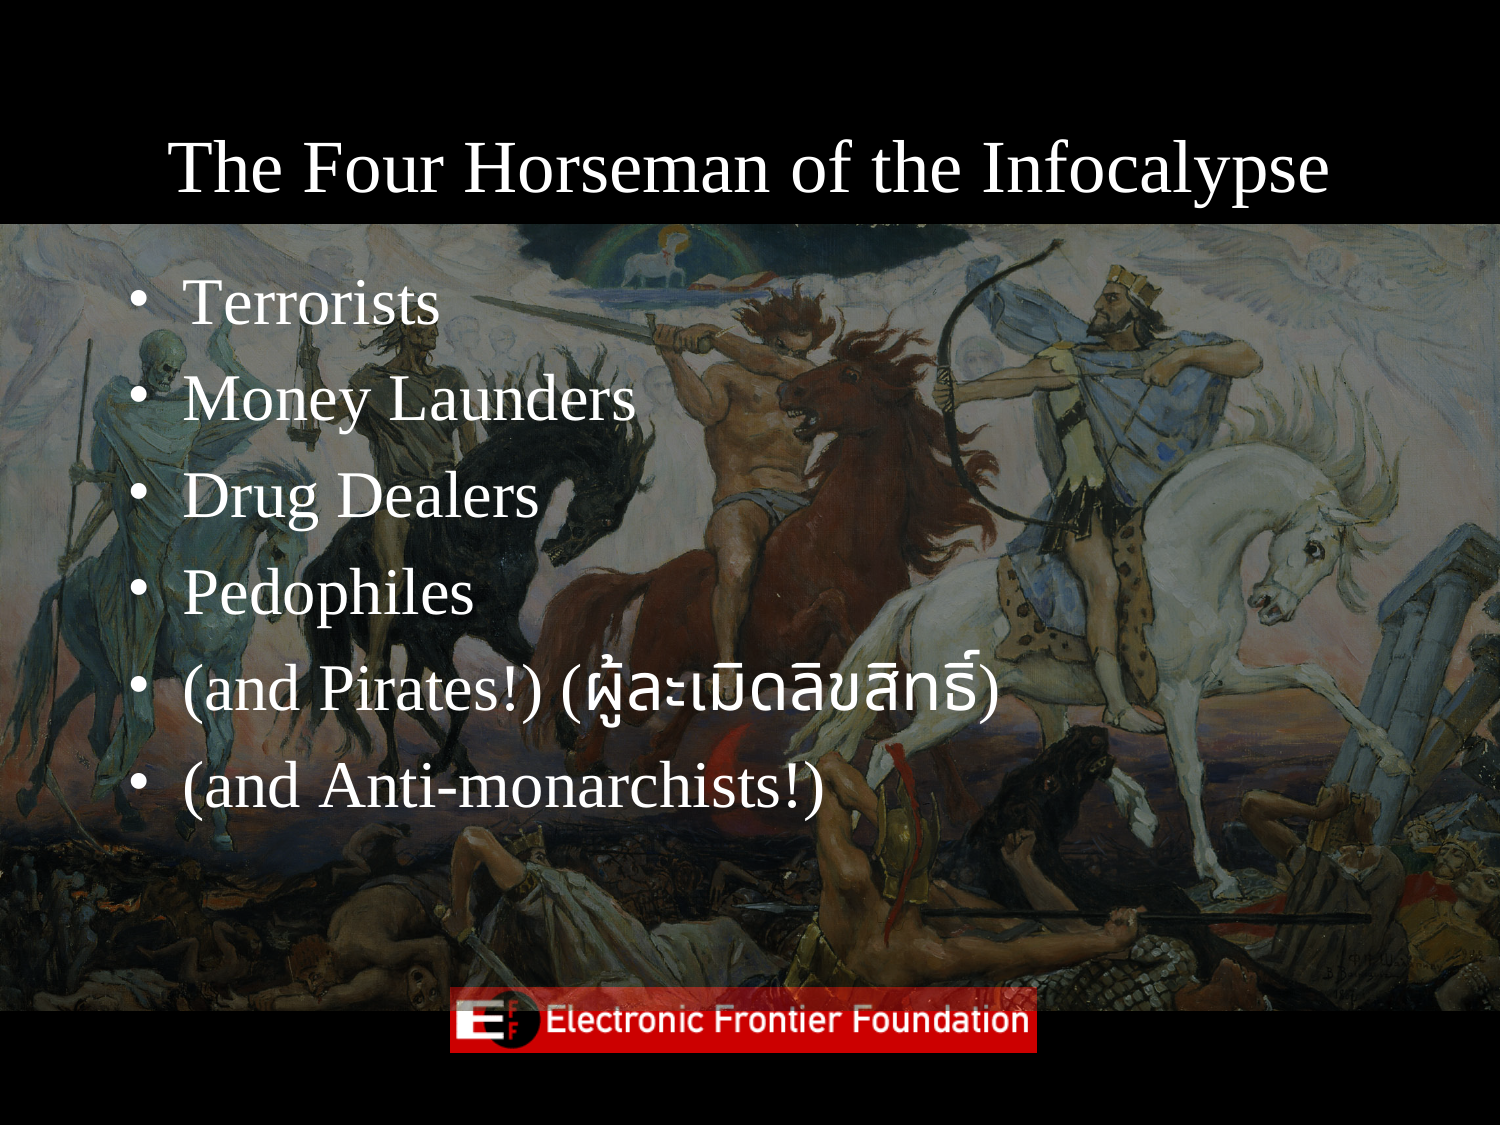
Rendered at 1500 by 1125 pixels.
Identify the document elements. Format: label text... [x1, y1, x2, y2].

title The Four Horseman of the Infocalypse [112, 99, 1388, 224]
picture [0, 224, 1500, 1053]
list Terrorists Money Launders Drug Dealers Pedophiles (and Pirates!) (ผู้ละเมิดลิขสิทธิ์) (and Anti-monarchists!) [112, 249, 1388, 976]
